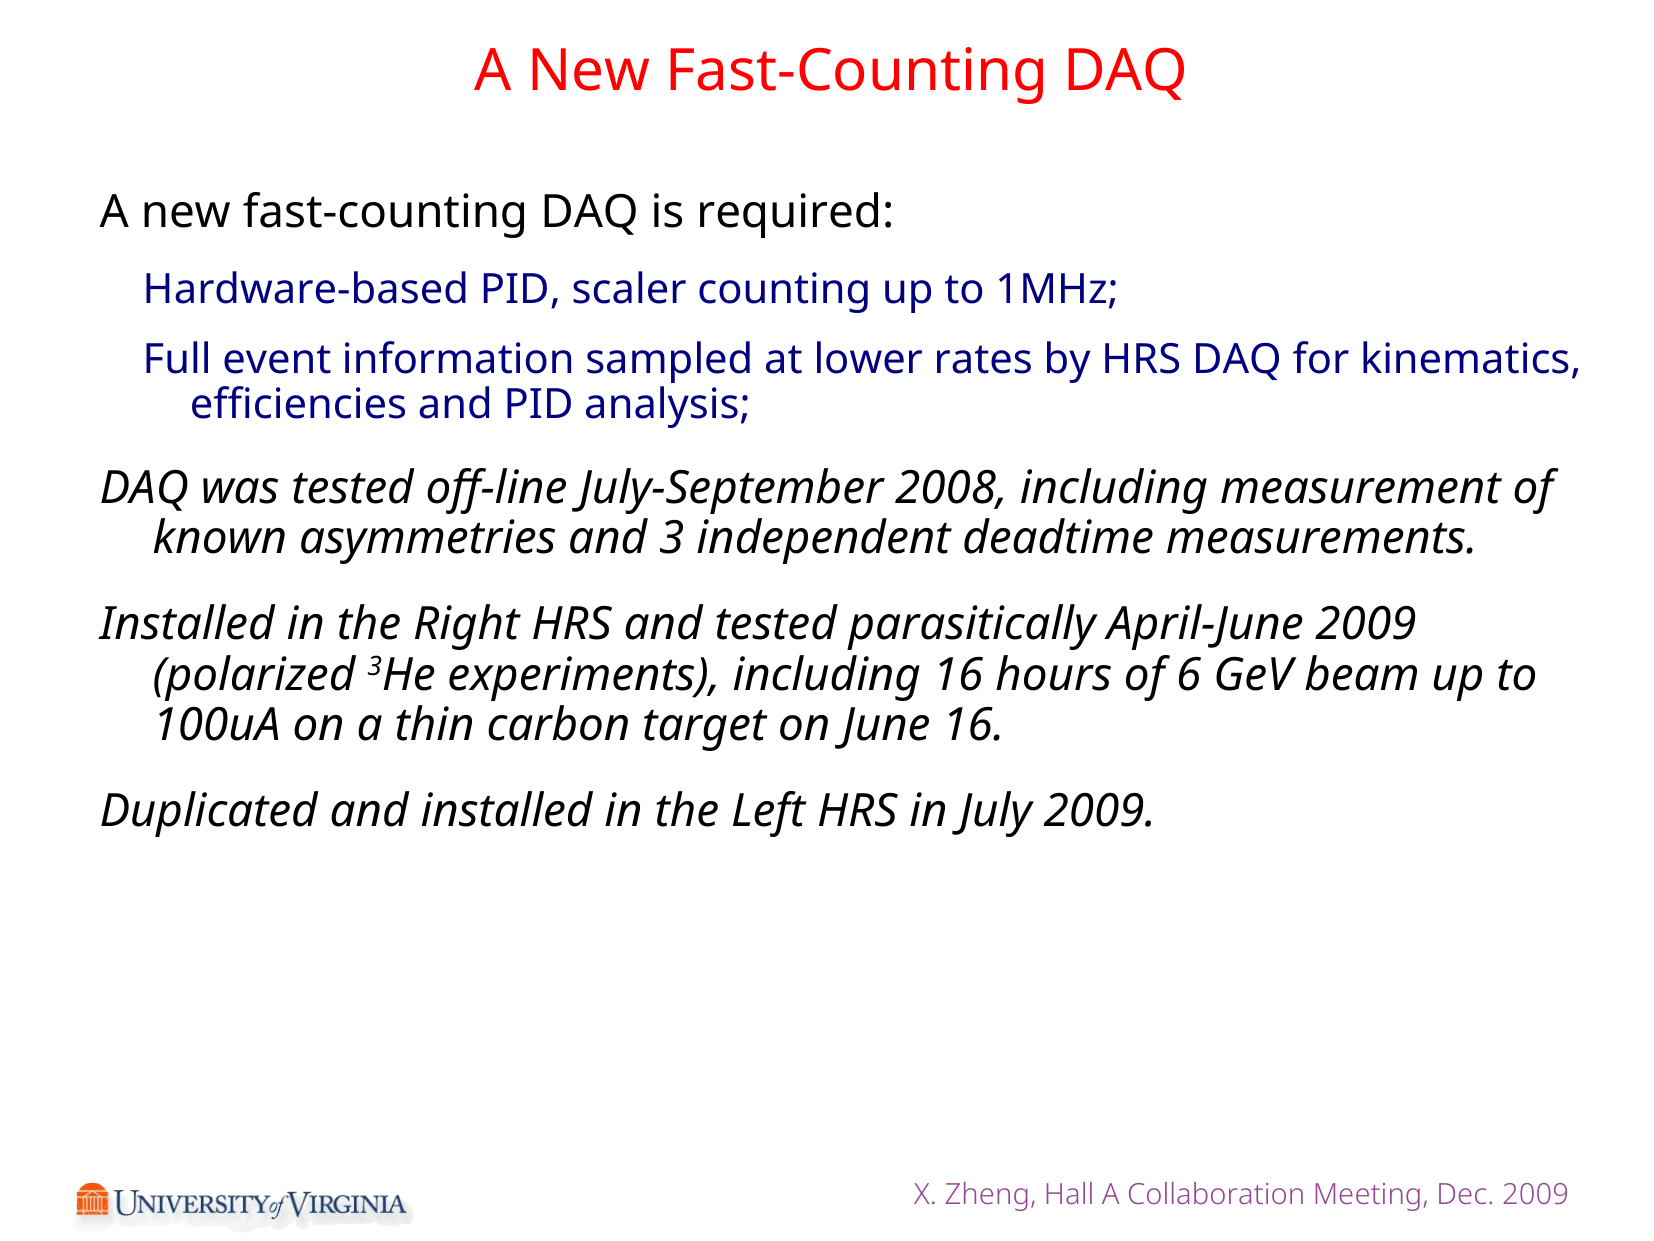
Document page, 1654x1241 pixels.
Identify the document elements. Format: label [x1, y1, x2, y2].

picture [53, 1165, 427, 1241]
